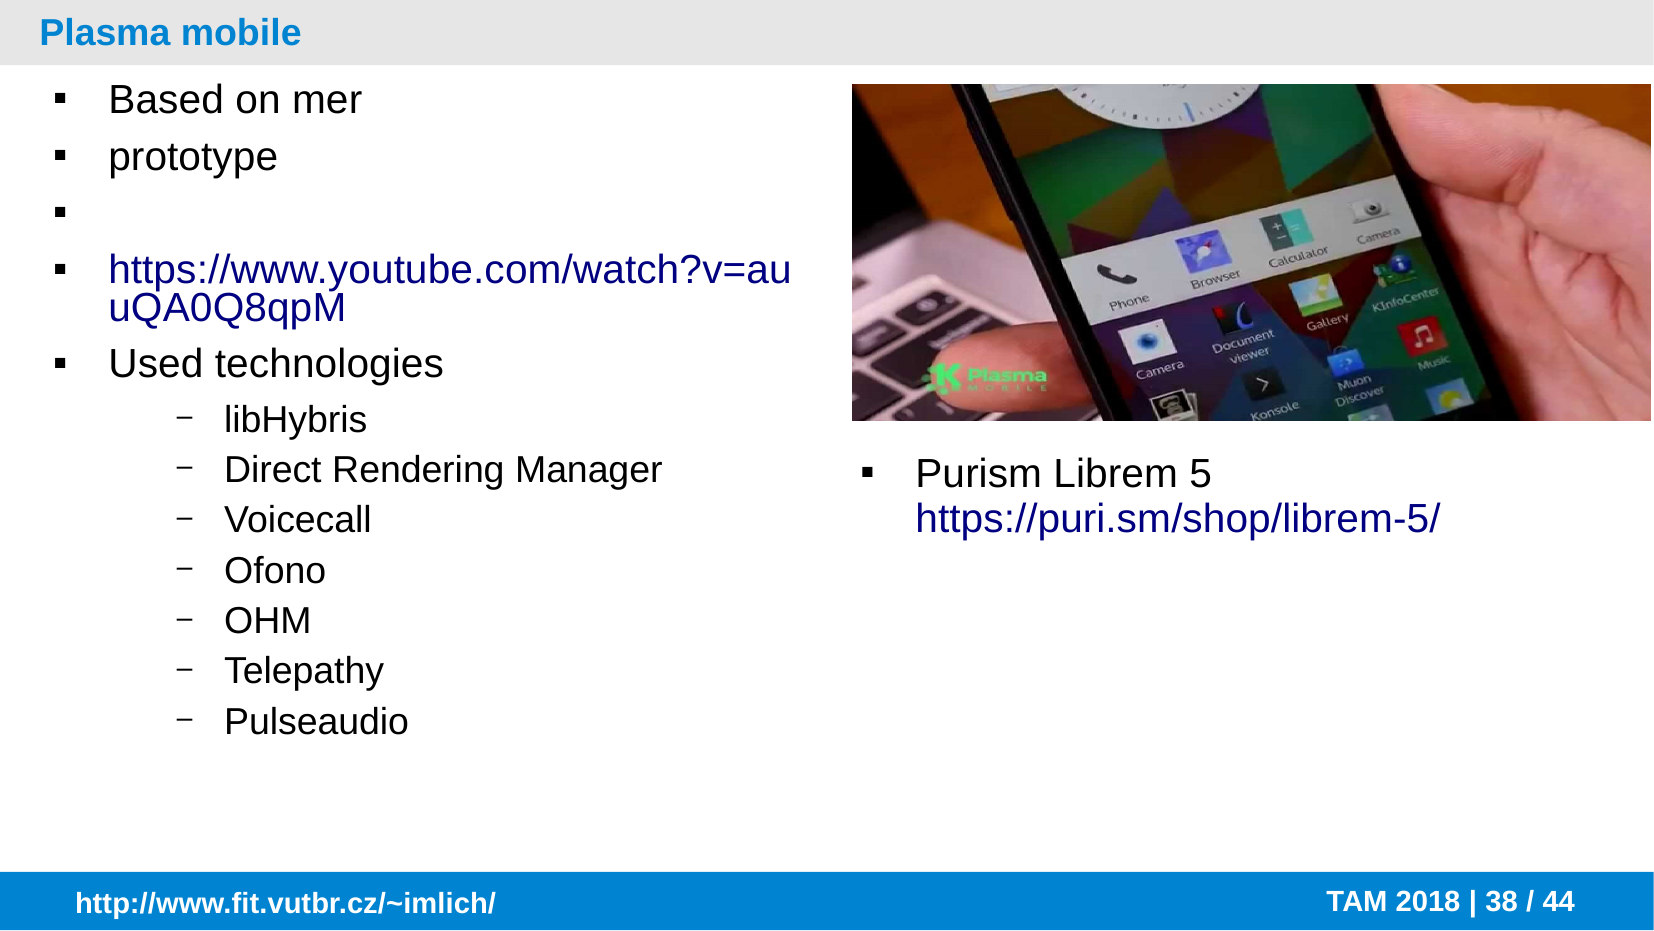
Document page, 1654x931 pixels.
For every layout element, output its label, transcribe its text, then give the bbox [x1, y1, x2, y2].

picture [852, 84, 1651, 421]
title Plasma mobile [39, 4, 1615, 61]
list Purism Librem 5 https://puri.sm/shop/librem-5/ [844, 450, 1614, 844]
list Based on mer prototype https://www.youtube.com/watch?v=auuQA0Q8qpM Used technologies libHybris Direct Rendering Manager Voicecall Ofono OHM Telepathy Pulseaudio [37, 76, 807, 844]
